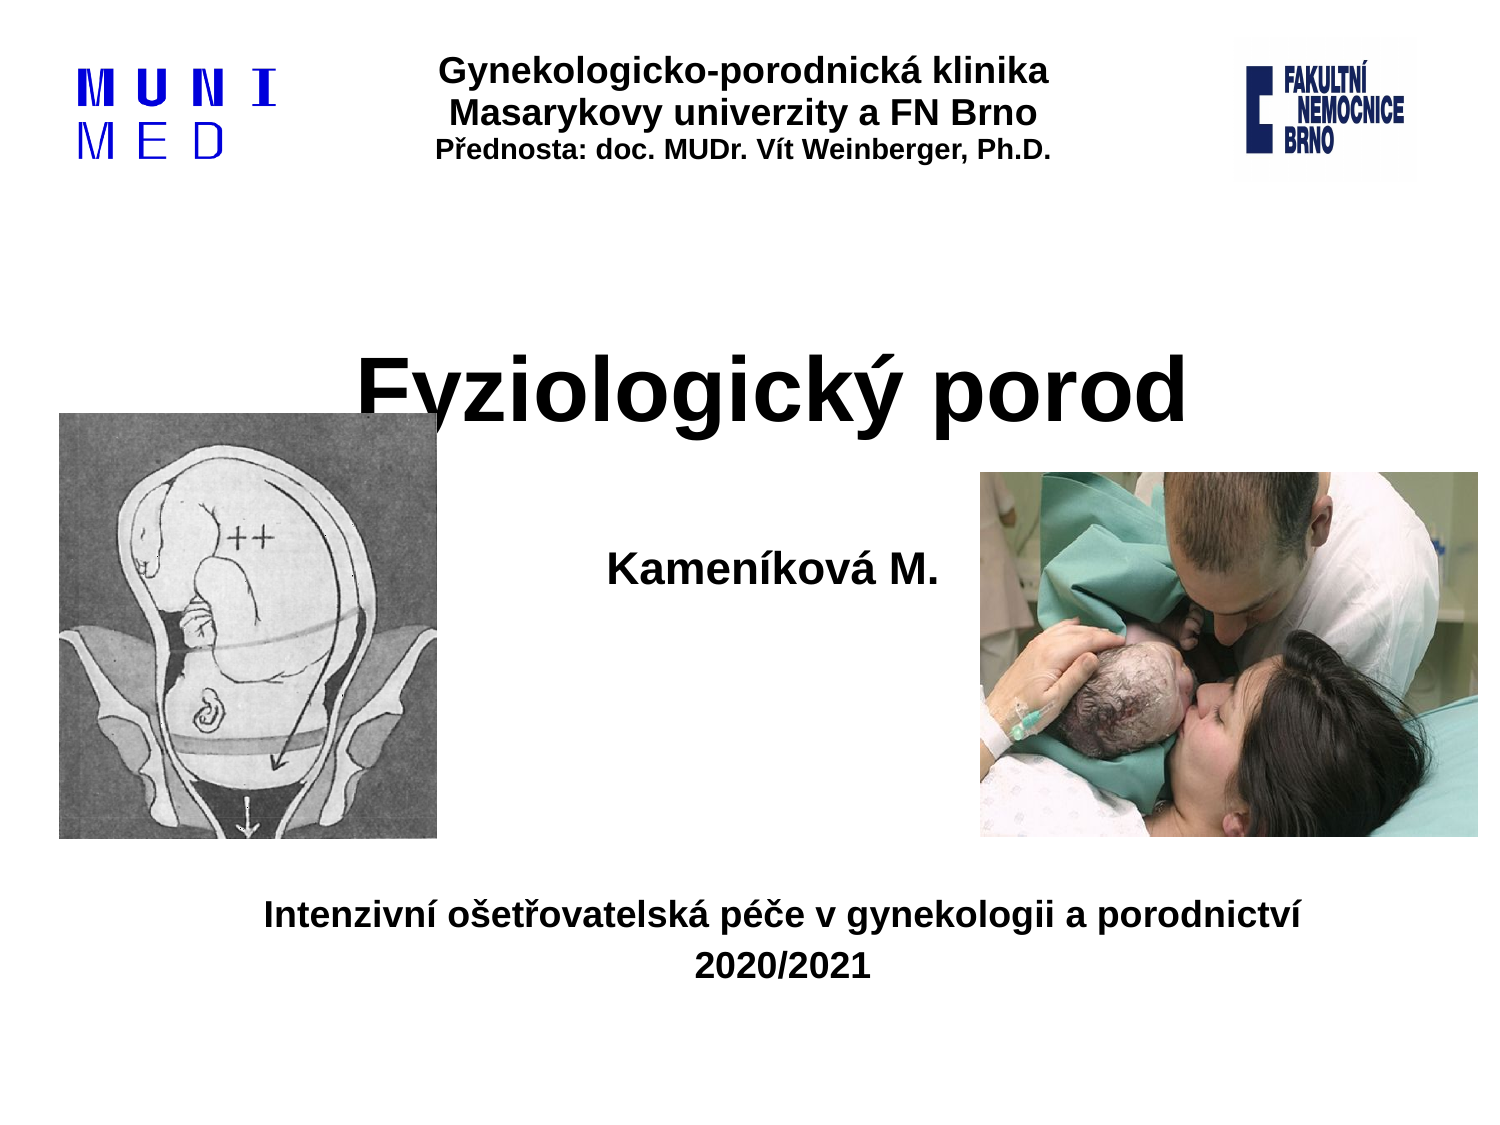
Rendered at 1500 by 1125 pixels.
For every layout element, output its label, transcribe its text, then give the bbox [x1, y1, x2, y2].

picture [42, 45, 311, 182]
text_box Fyziologický porod Kameníková M. [135, 337, 1411, 571]
picture [1233, 37, 1417, 182]
picture [59, 413, 437, 839]
text_box Intenzivní ošetřovatelská péče v gynekologii a porodnictví 2020/2021 [68, 834, 1498, 1067]
picture [980, 472, 1478, 837]
text_box Gynekologicko-porodnická klinika Masarykovy univerzity a FN Brno Přednosta: doc. MUDr. Vít Weinberger, Ph.D. [262, 41, 1225, 175]
